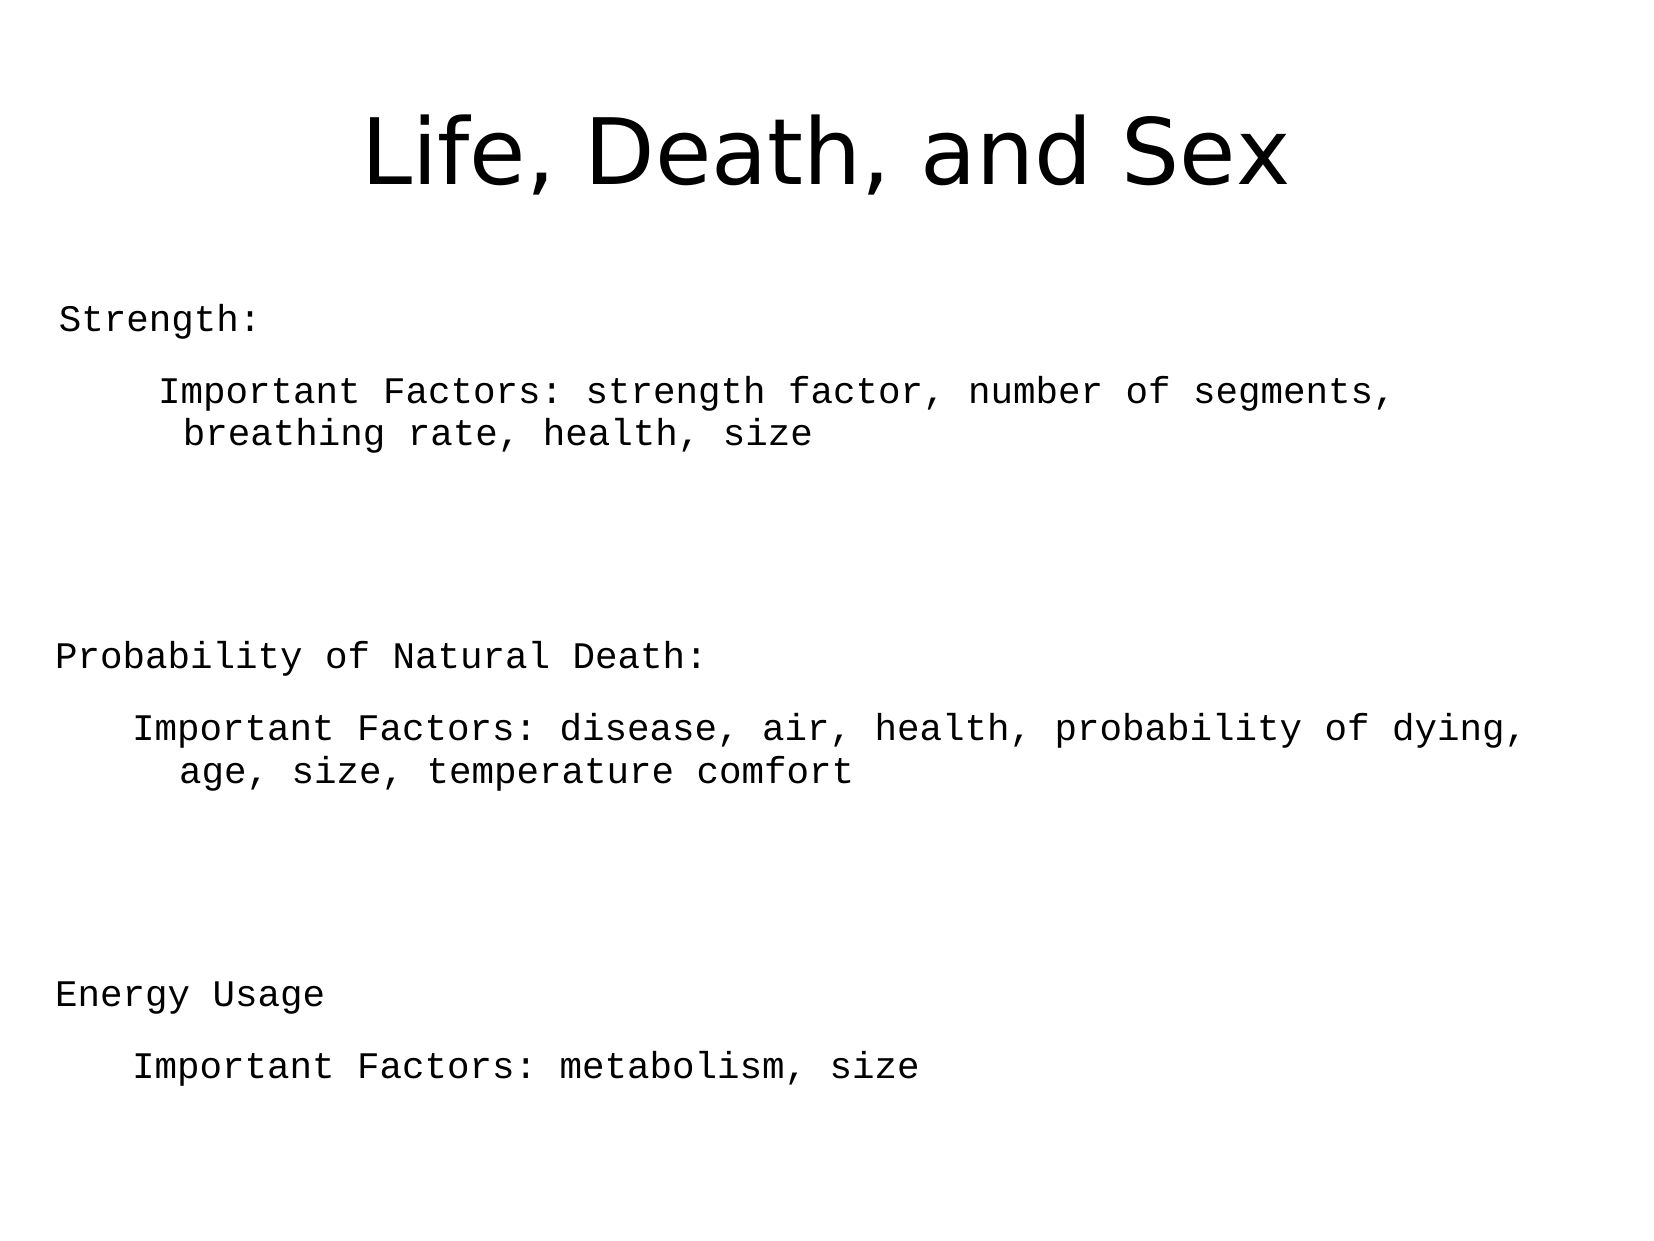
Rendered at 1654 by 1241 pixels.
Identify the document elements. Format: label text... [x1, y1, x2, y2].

list Probability of Natural Death: Important Factors: disease, air, health, probability of dying, age, size, temperature comfort [37, 637, 1609, 795]
title Life, Death, and Sex [82, 49, 1571, 257]
list Energy Usage Important Factors: metabolism, size [37, 975, 1609, 1126]
list Strength: Important Factors: strength factor, number of segments, breathing rate, health, size [41, 300, 1613, 488]
